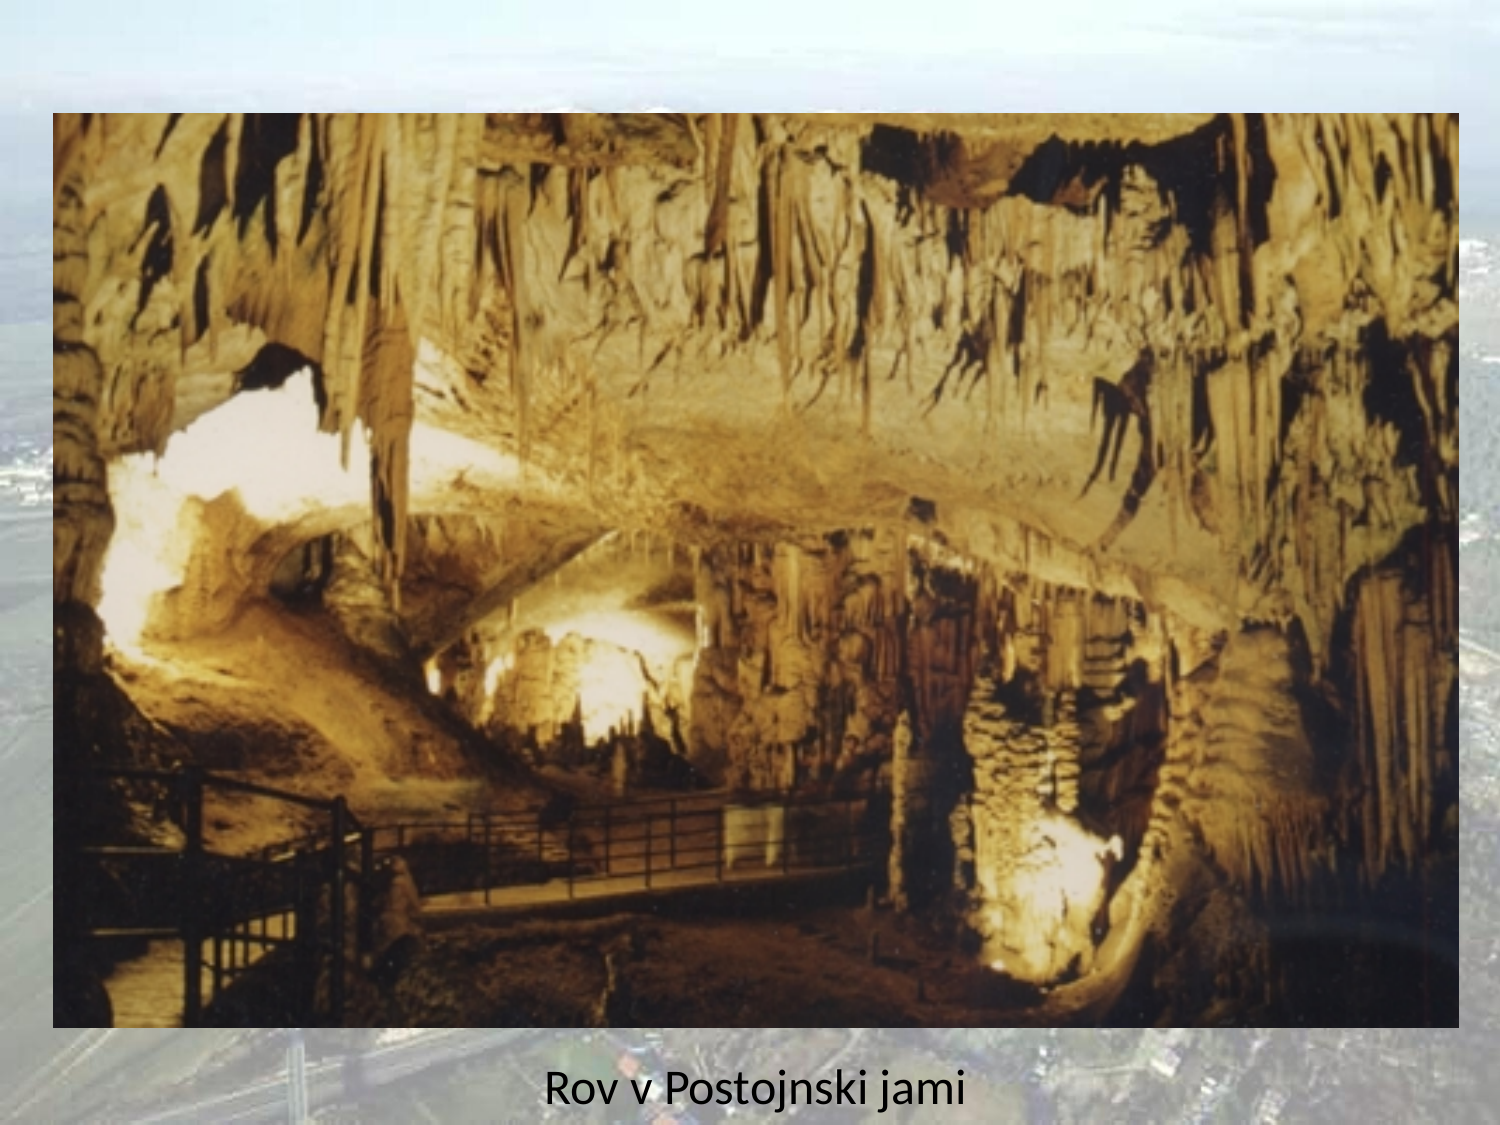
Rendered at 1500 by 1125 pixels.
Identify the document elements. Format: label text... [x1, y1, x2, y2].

picture [0, 0, 1500, 1125]
text_box Rov v Postojnski jami [466, 1046, 1046, 1122]
